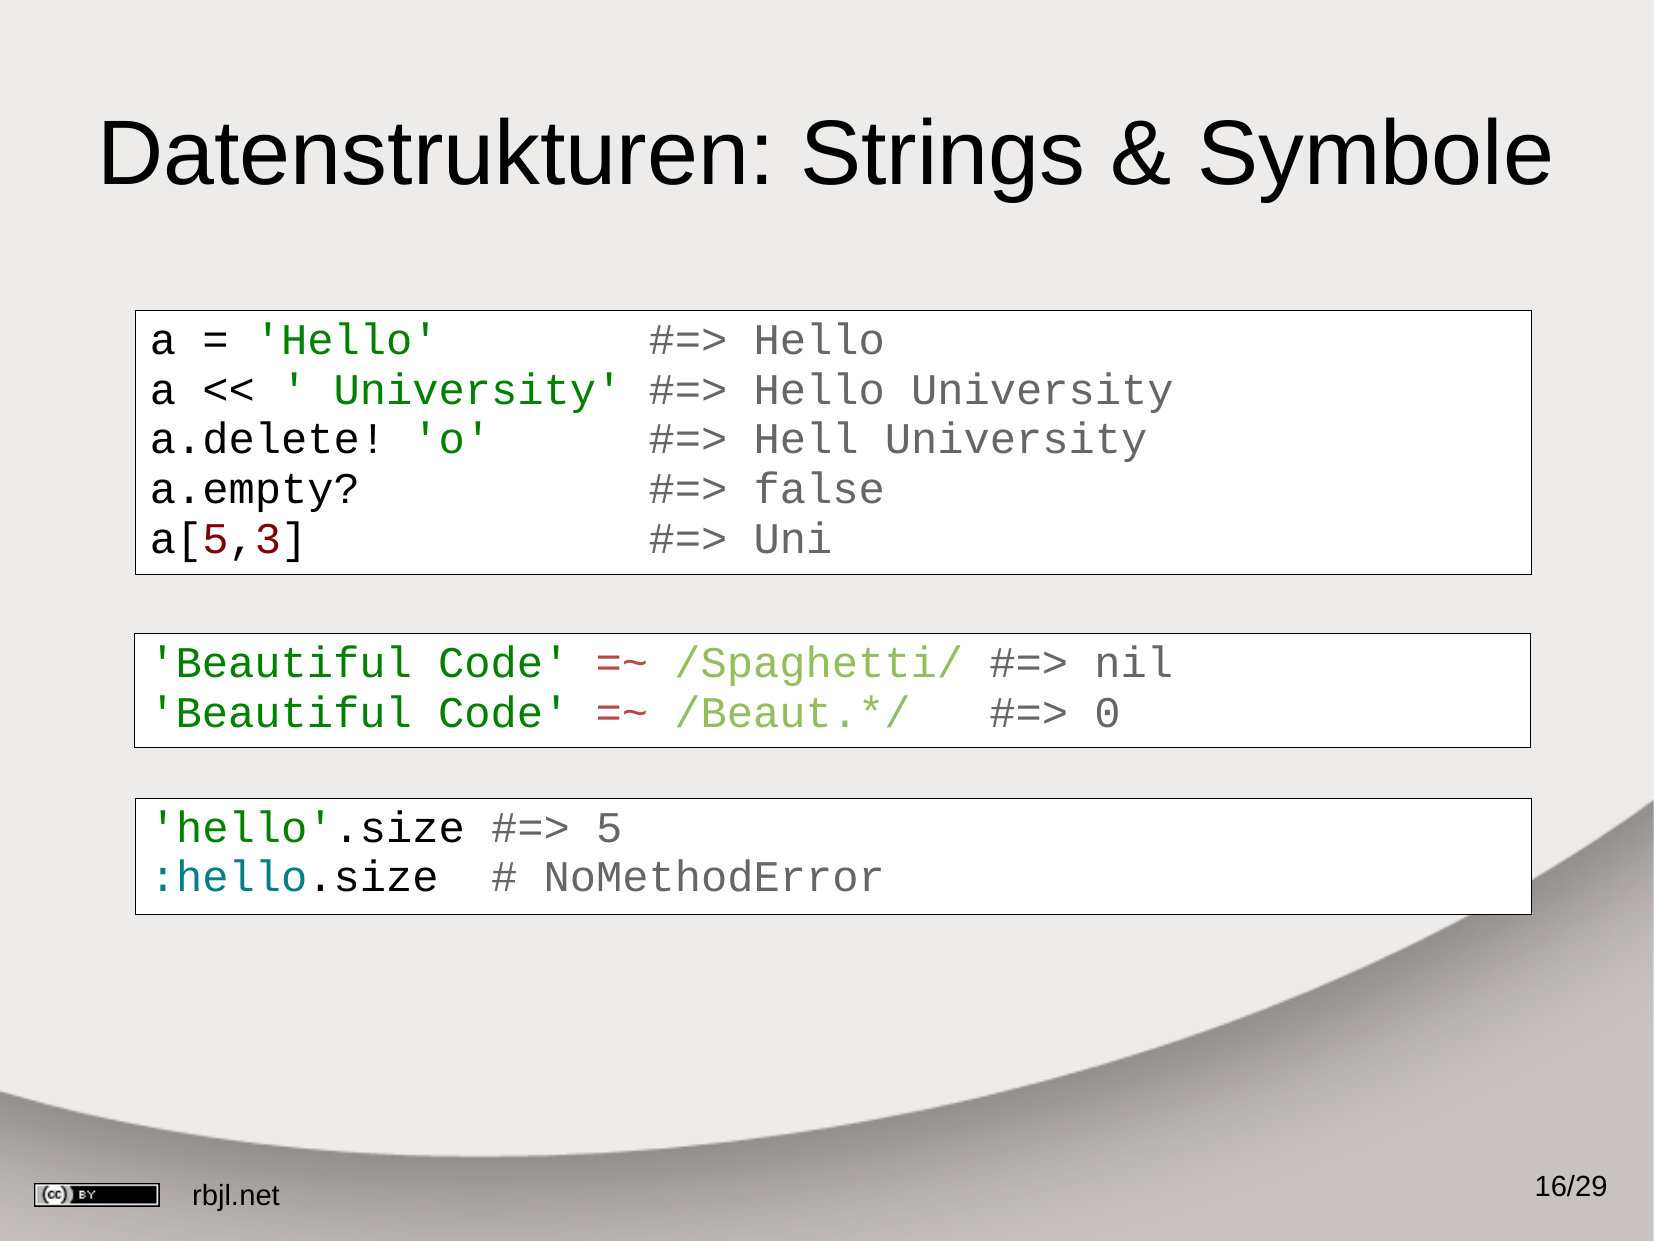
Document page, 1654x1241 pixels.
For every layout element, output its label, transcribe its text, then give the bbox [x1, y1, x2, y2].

text_box 'Beautiful Code' =~ /Spaghetti/ #=> nil 'Beautiful Code' =~ /Beaut.*/ #=> 0 [134, 633, 1531, 748]
text_box 'hello'.size #=> 5 :hello.size # NoMethodError [135, 798, 1532, 915]
picture [0, 0, 1654, 1241]
title Datenstrukturen: Strings & Symbole [82, 49, 1571, 257]
text_box a = 'Hello' #=> Hello a << ' University' #=> Hello University a.delete! 'o' #=> Hell University a.empty? #=> false a[5,3] #=> Uni [135, 310, 1532, 575]
